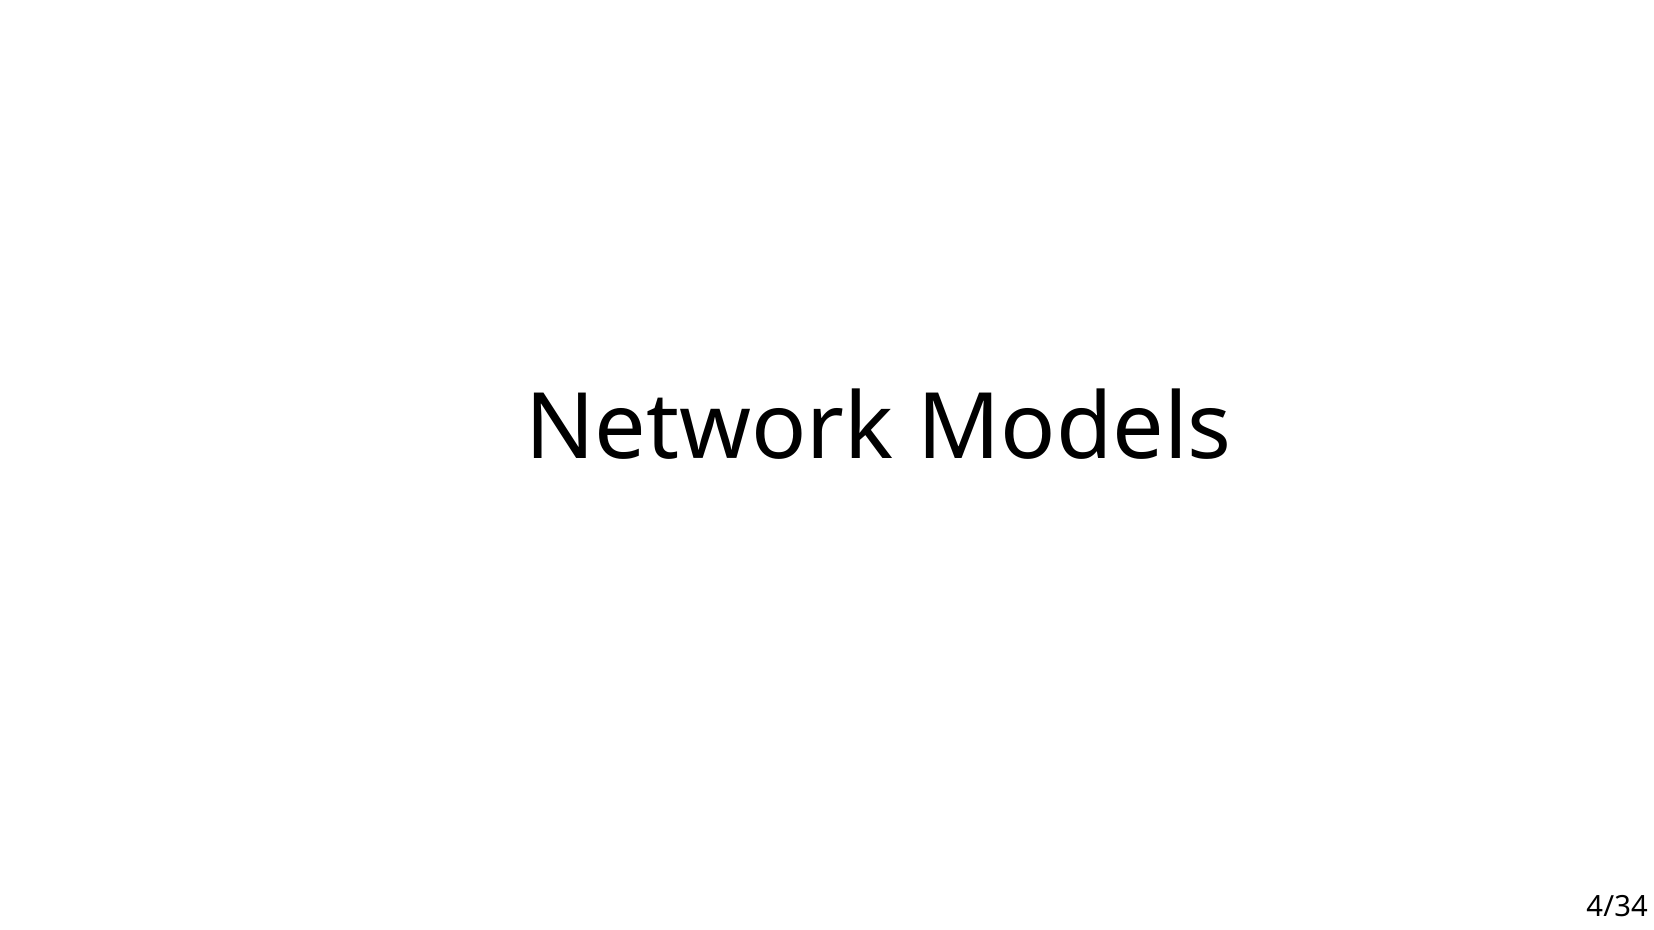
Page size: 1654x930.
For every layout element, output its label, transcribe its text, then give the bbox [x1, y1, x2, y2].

title Network Models [134, 344, 1623, 501]
